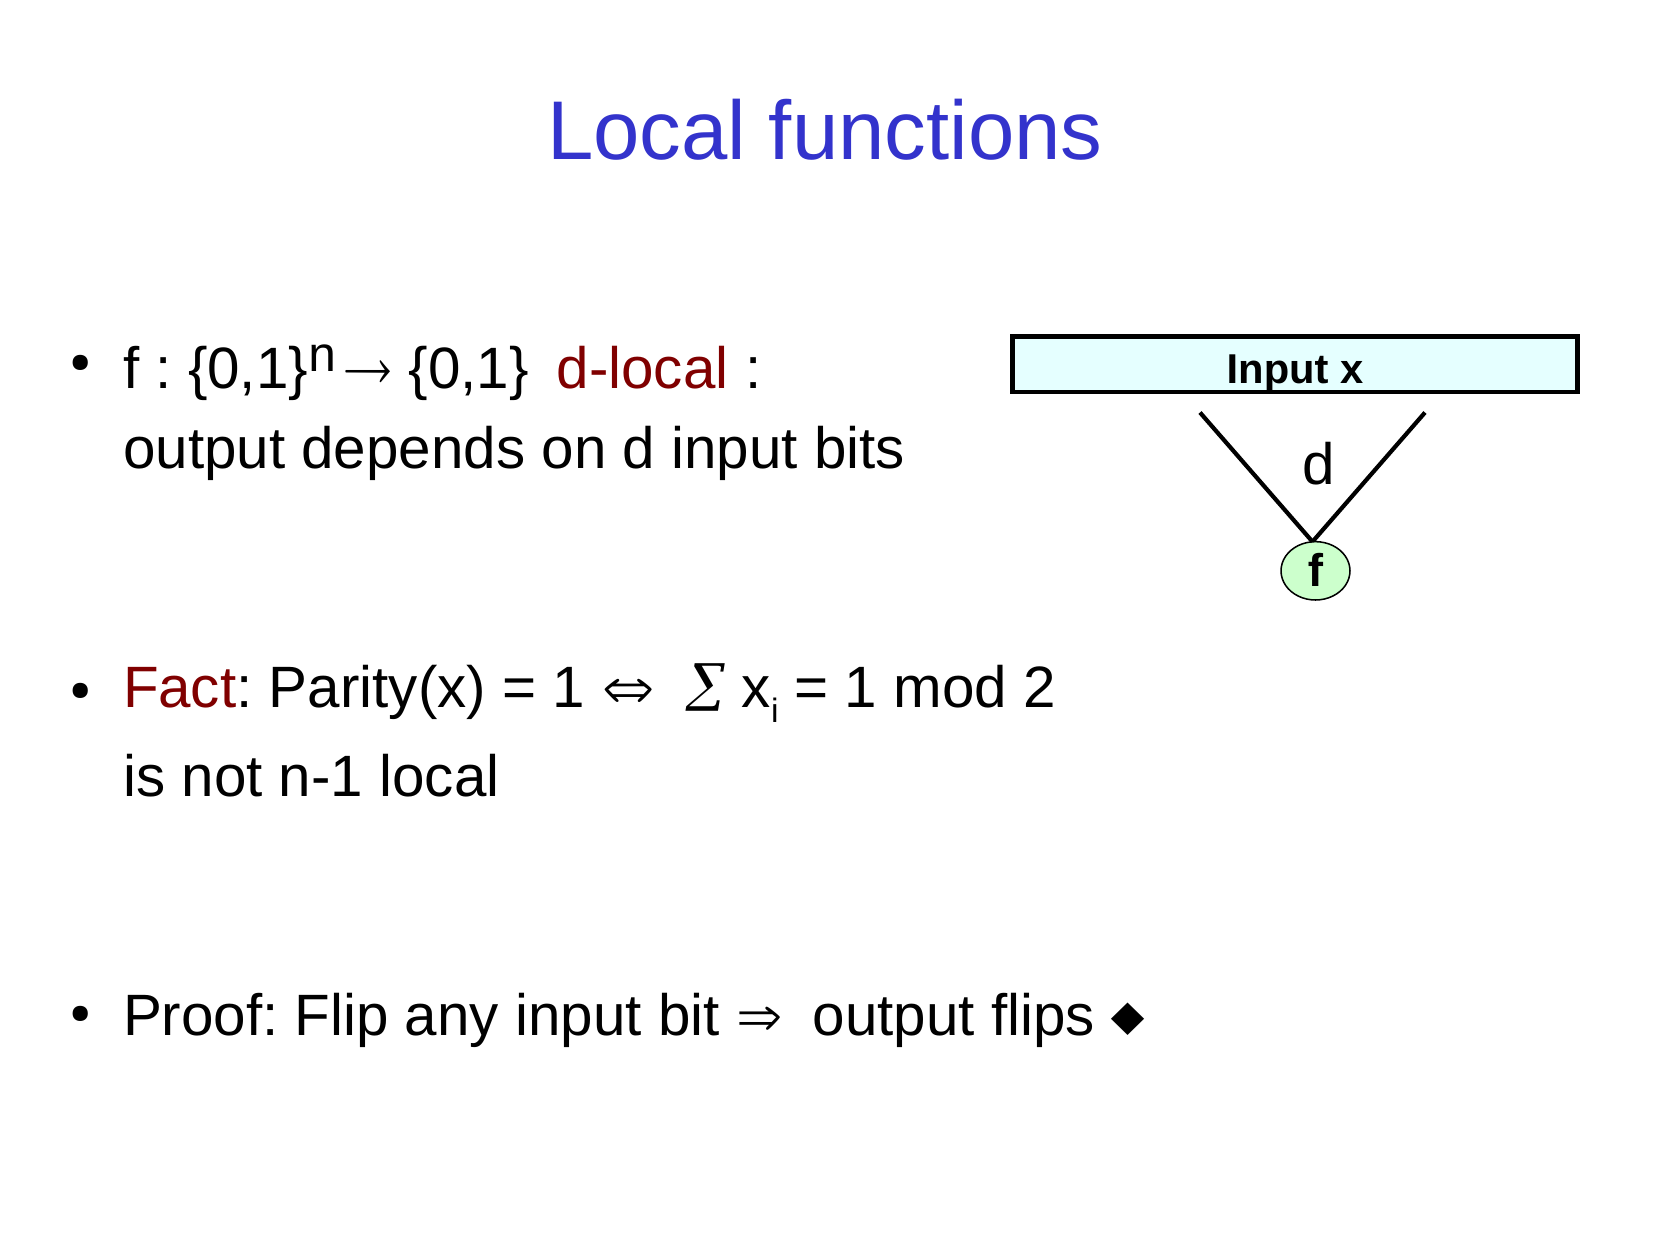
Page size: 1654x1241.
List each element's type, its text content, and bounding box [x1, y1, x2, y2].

title Local functions [0, 27, 1651, 235]
list f : {0,1}n  {0,1} d-local : output depends on d input bits Fact: Parity(x) = 1  xi = 1 mod 2 is not n-1 local Proof: Flip any input bit  output flips  [37, 187, 1654, 1199]
text_box Input x [1012, 336, 1578, 393]
text_box f [1281, 541, 1351, 601]
text_box d [1287, 424, 1351, 505]
